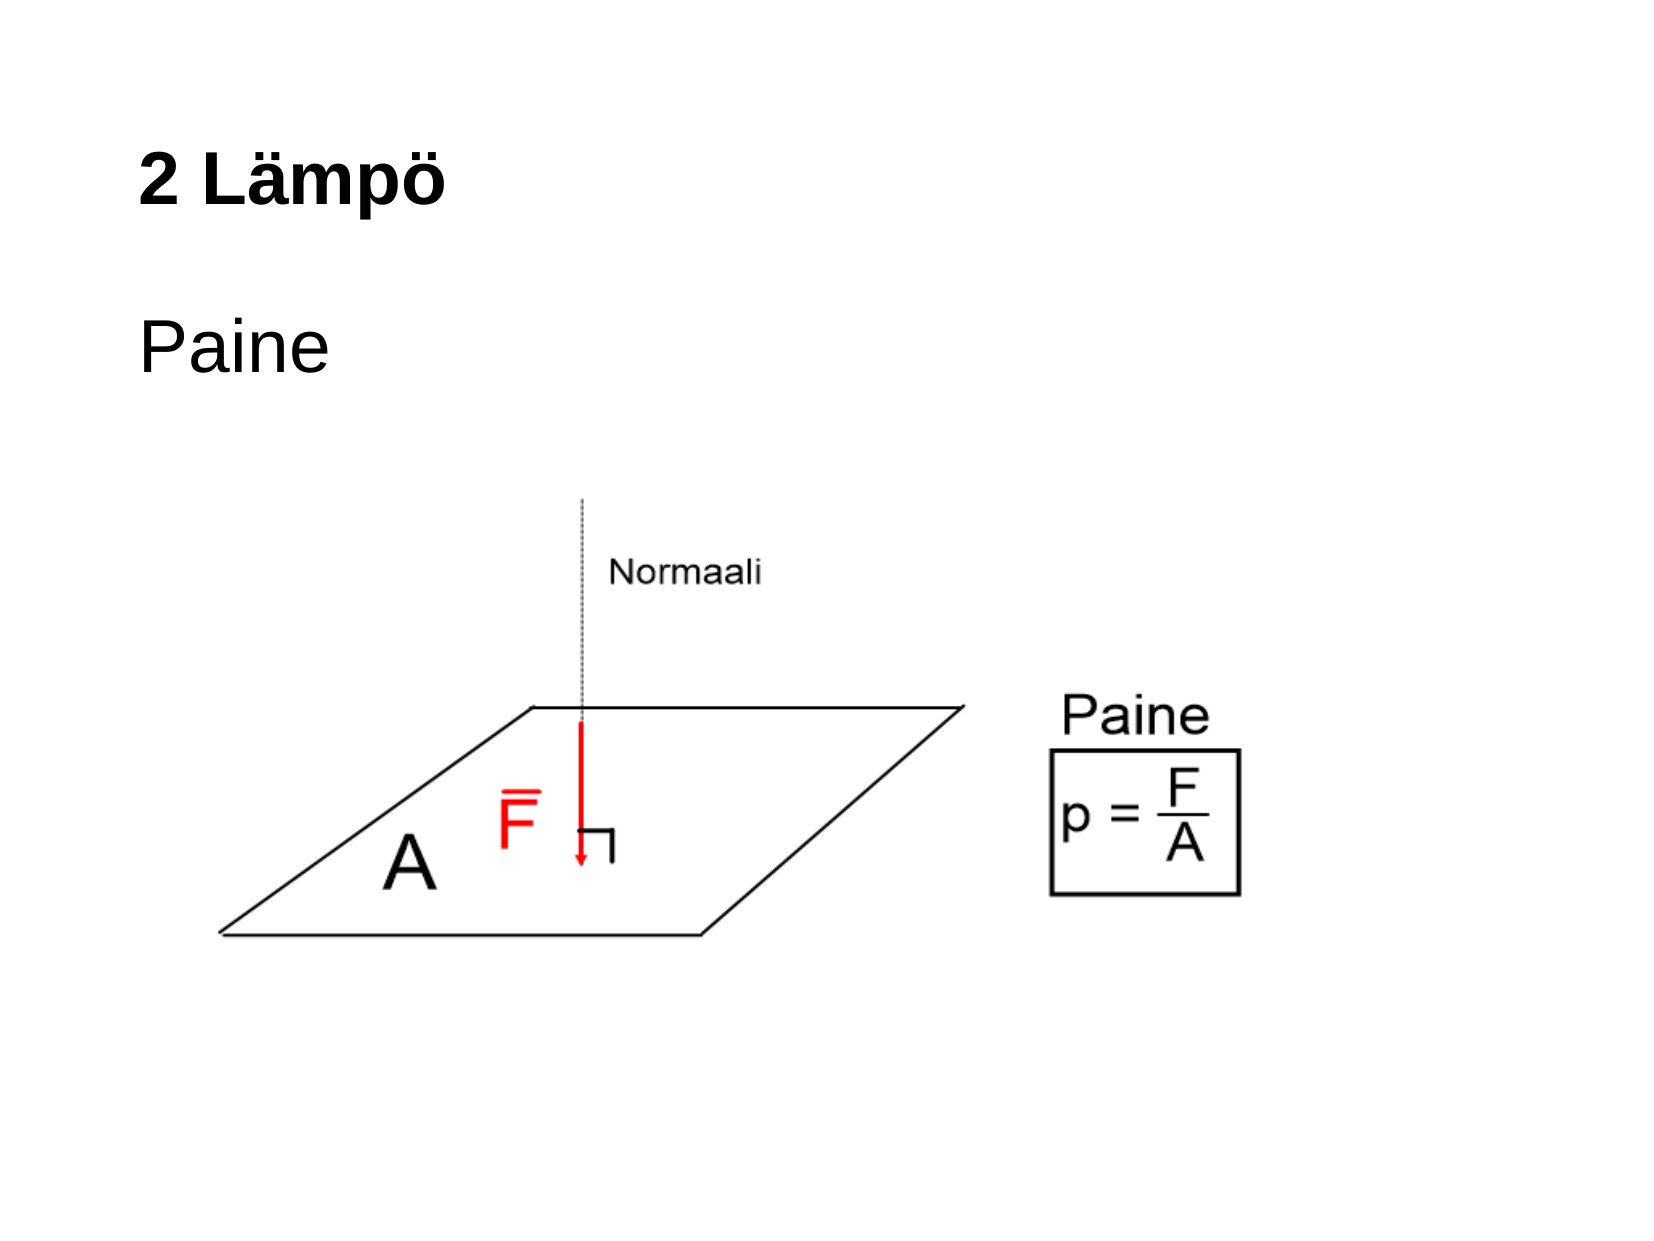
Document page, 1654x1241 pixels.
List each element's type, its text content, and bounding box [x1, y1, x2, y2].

picture [167, 445, 1300, 993]
text_box 2 Lämpö Paine [124, 125, 733, 393]
